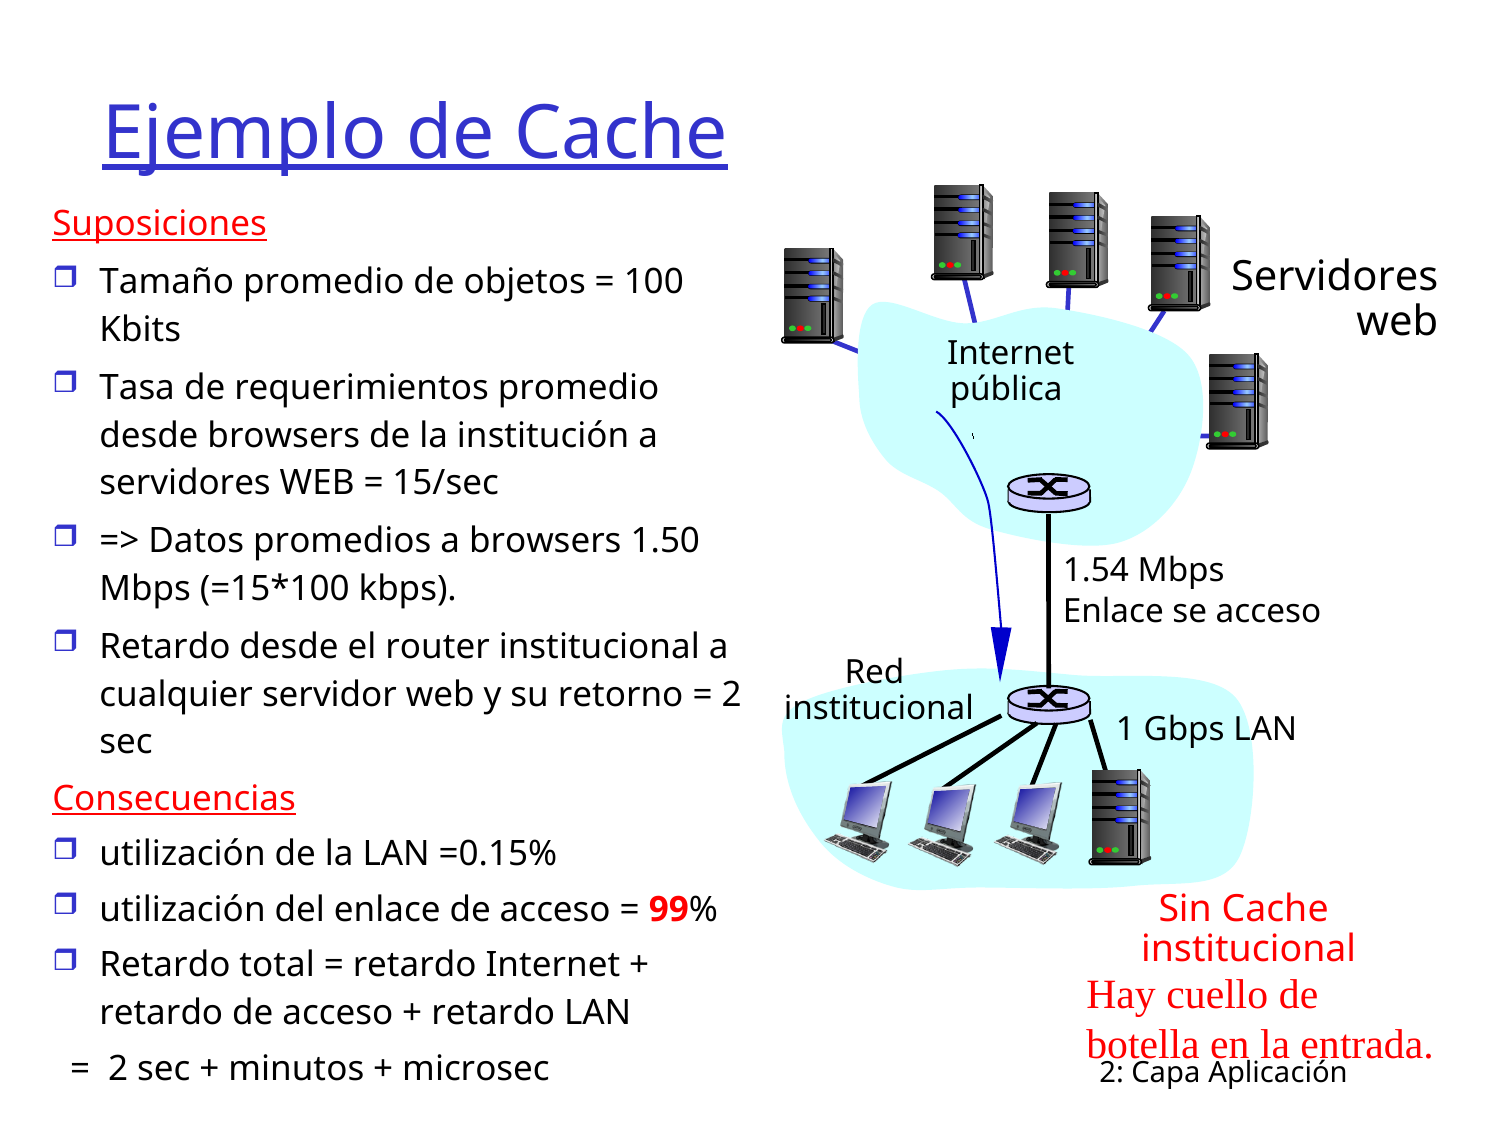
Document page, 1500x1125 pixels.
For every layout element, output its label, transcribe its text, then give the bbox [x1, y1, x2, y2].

text_box [931, 185, 994, 280]
list Suposiciones Tamaño promedio de objetos = 100 Kbits Tasa de requerimientos promedio desde browsers de la institución a servidores WEB = 15/sec => Datos promedios a browsers 1.50 Mbps (=15*100 kbps). Retardo desde el router institucional a cualquier servidor web y su retorno = 2 sec Consecuencias utilización de la LAN =0.15% utilización del enlace de acceso = 99% Retardo total = retardo Internet + retardo de acceso + retardo LAN = 2 sec + minutos + microsec [37, 190, 769, 1102]
text_box [1206, 354, 1269, 449]
text_box [1013, 787, 1056, 830]
text_box [857, 301, 1204, 545]
picture [807, 777, 1064, 873]
text_box Sin Cache institucional [1126, 881, 1372, 959]
text_box [781, 248, 844, 343]
text_box [843, 785, 886, 828]
text_box 1.54 Mbps Enlace se acceso [1047, 545, 1337, 637]
title Ejemplo de Cache [87, 37, 1363, 225]
text_box [851, 668, 1254, 891]
text_box 1 Gbps LAN [1100, 704, 1313, 756]
text_box [782, 735, 955, 824]
text_box Internet pública [923, 327, 1090, 416]
text_box Red institucional [769, 647, 990, 735]
text_box Servidores web [1215, 247, 1454, 353]
text_box Hay cuello de botella en la entrada. [1071, 959, 1451, 1082]
text_box [1148, 216, 1211, 311]
text_box [927, 789, 970, 832]
text_box [1046, 192, 1109, 288]
